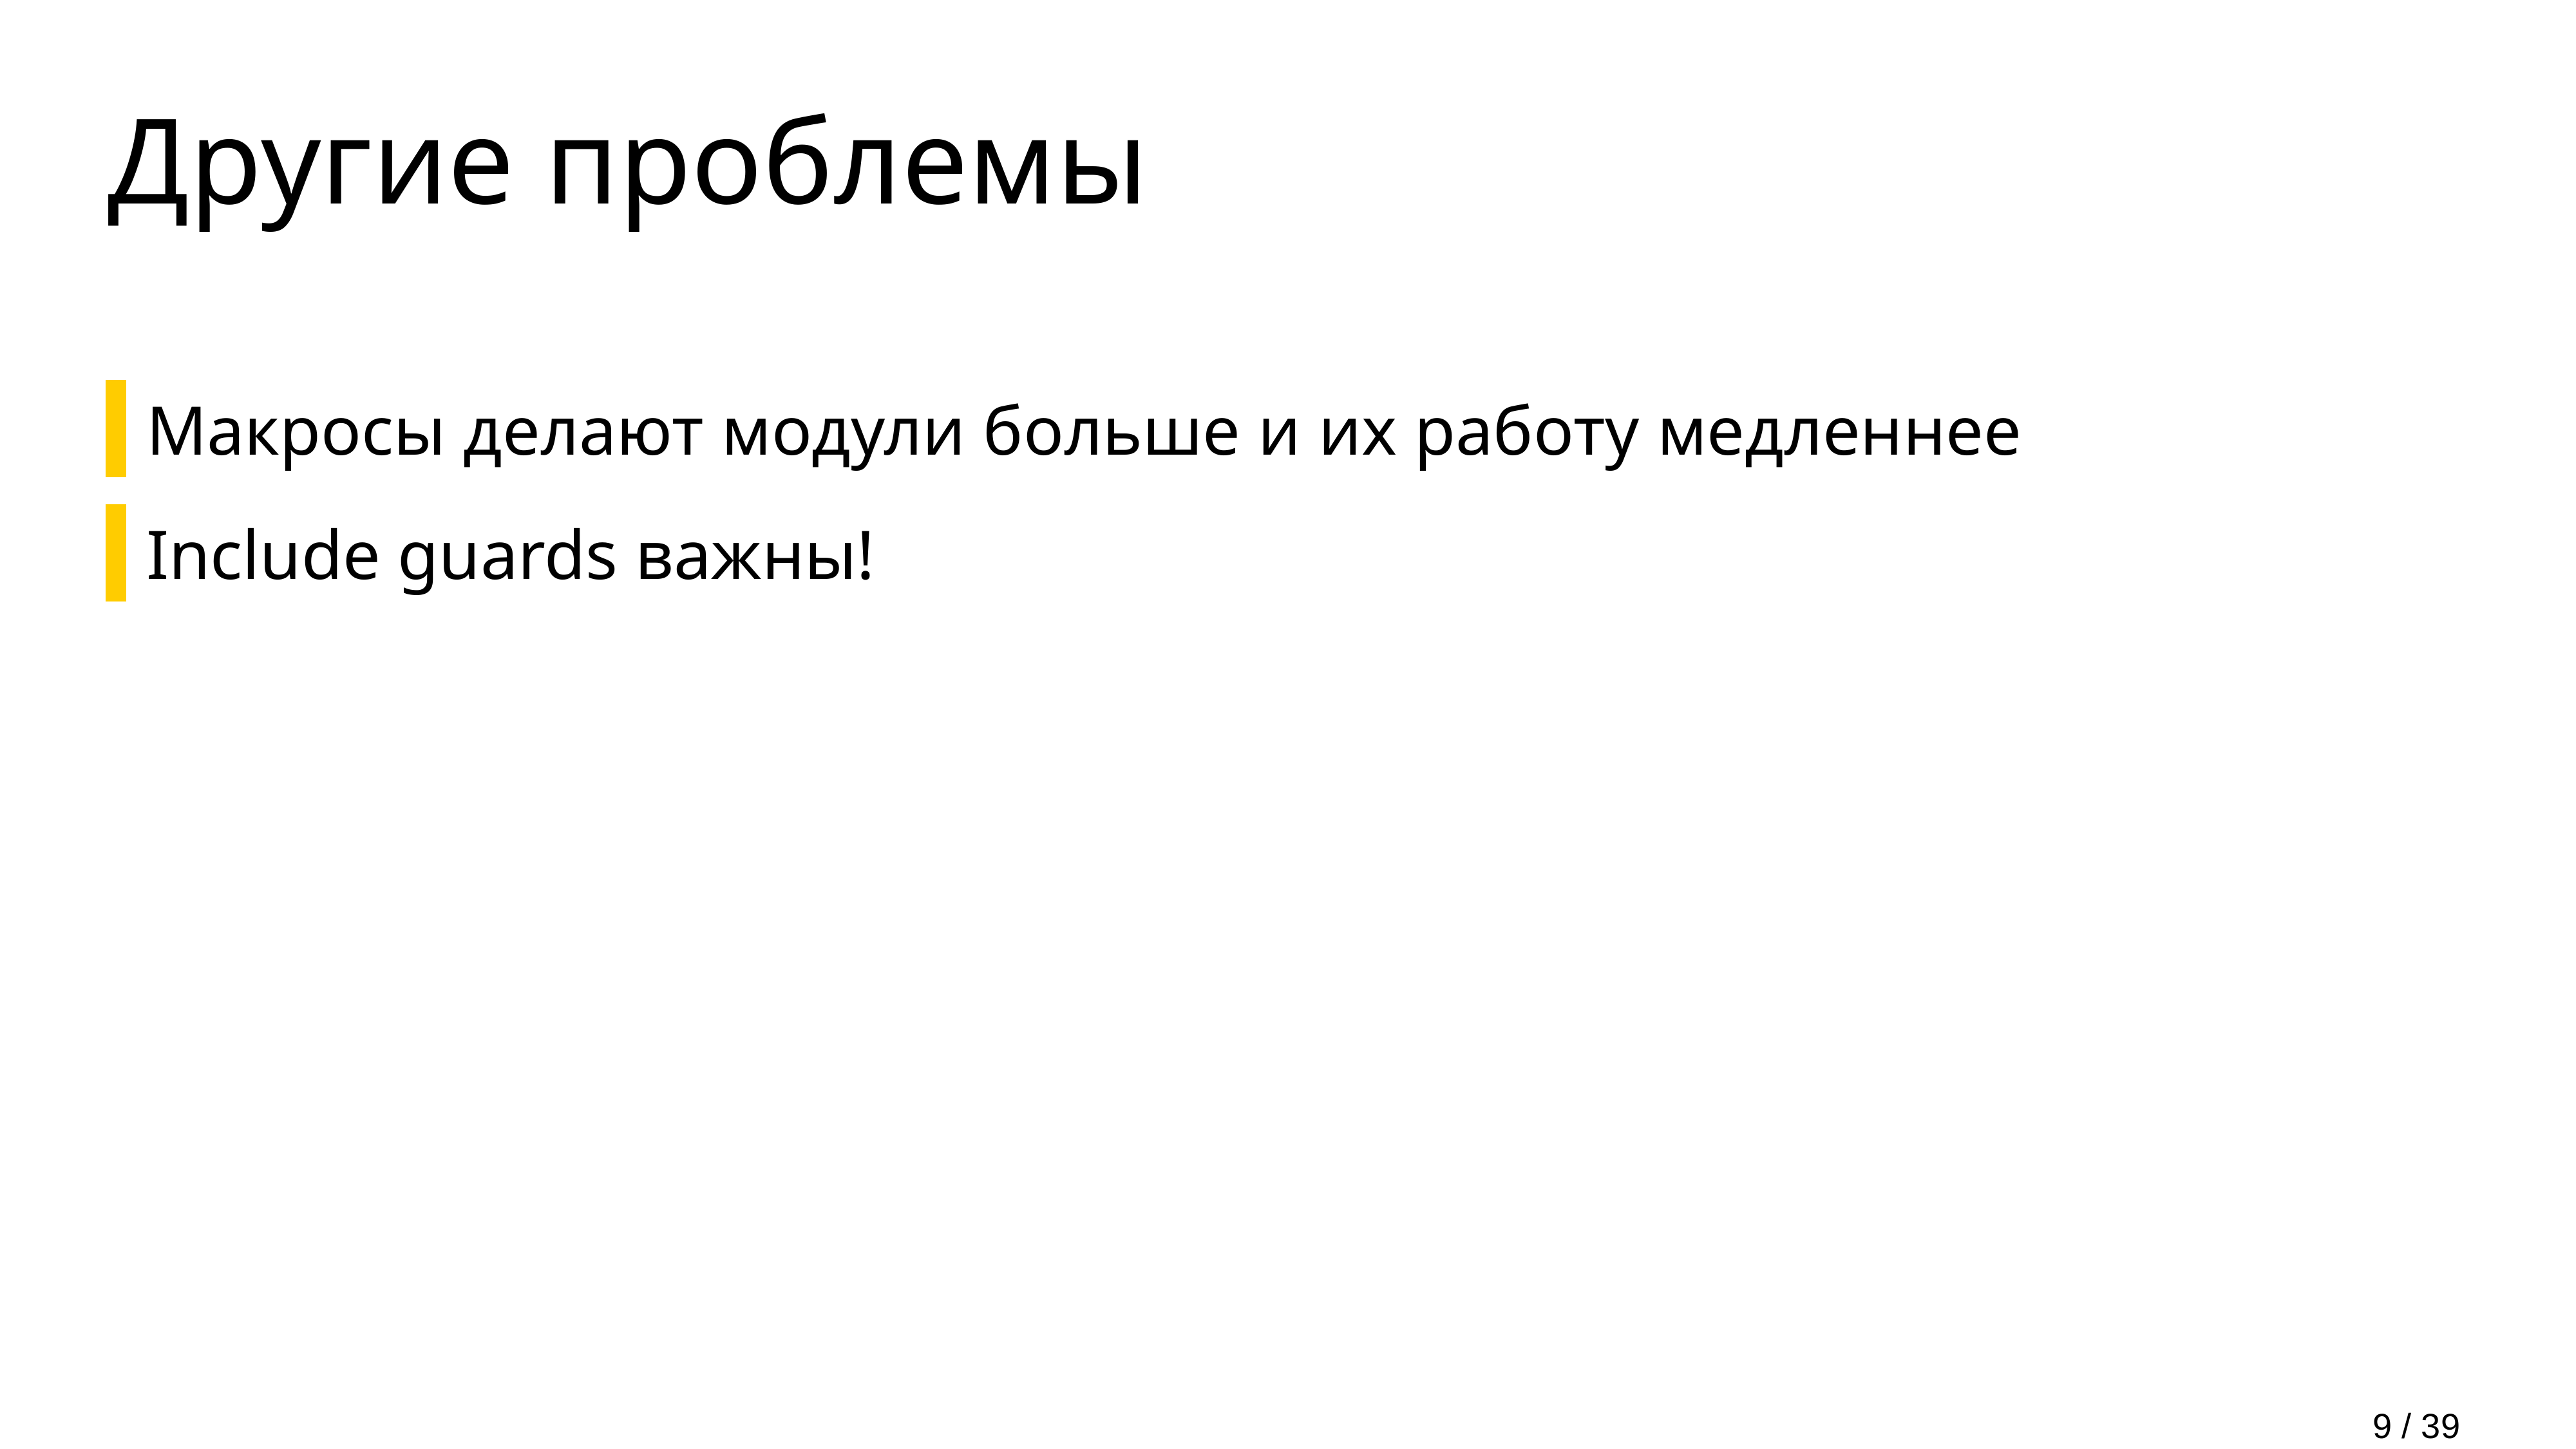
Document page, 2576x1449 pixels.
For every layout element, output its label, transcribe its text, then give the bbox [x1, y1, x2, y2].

text_box Макросы делают модули больше и их работу медленнее Include guards важны! [96, 364, 2512, 1419]
title Другие проблемы [108, 80, 2468, 242]
text_box <number> / 39 [2363, 1402, 2576, 1449]
